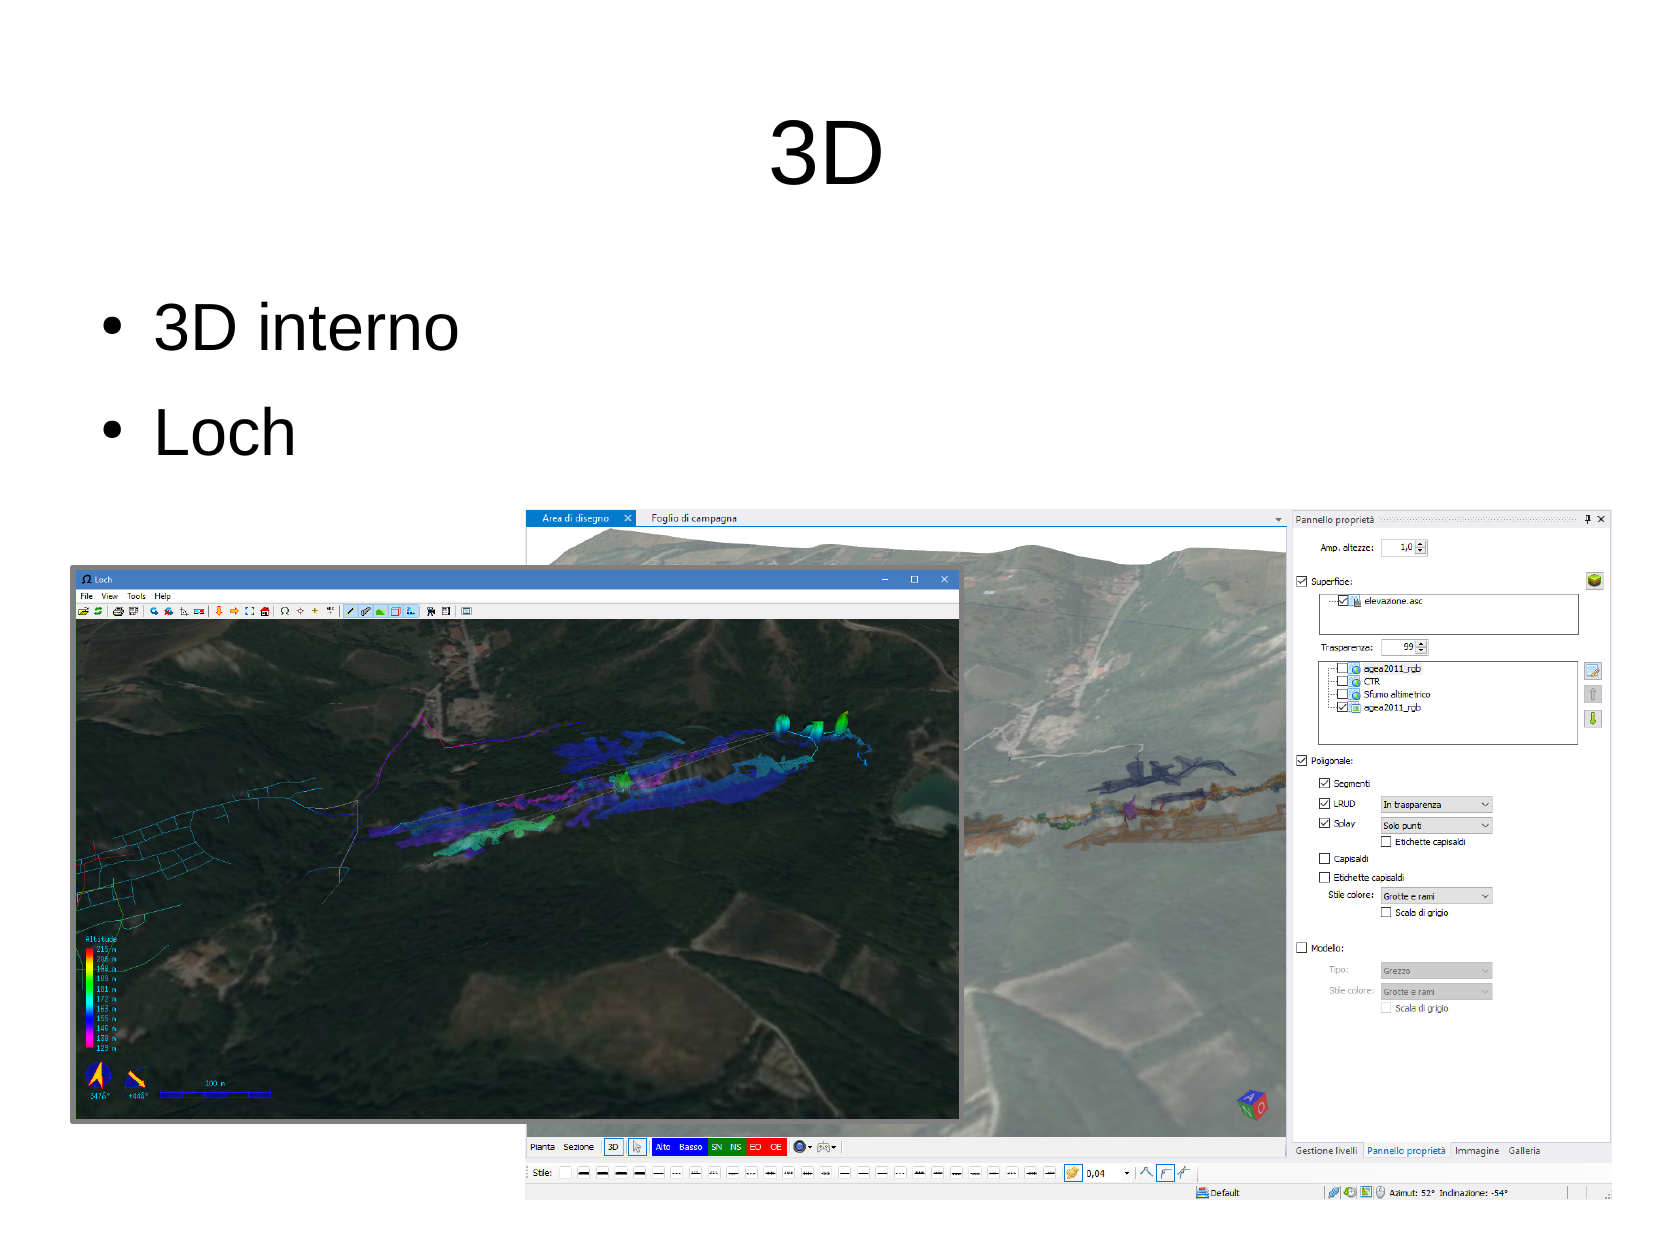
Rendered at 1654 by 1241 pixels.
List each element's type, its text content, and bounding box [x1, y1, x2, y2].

list 3D interno Loch [82, 290, 1571, 565]
picture [525, 509, 1612, 1201]
picture [75, 570, 960, 1120]
title 3D [82, 49, 1571, 257]
